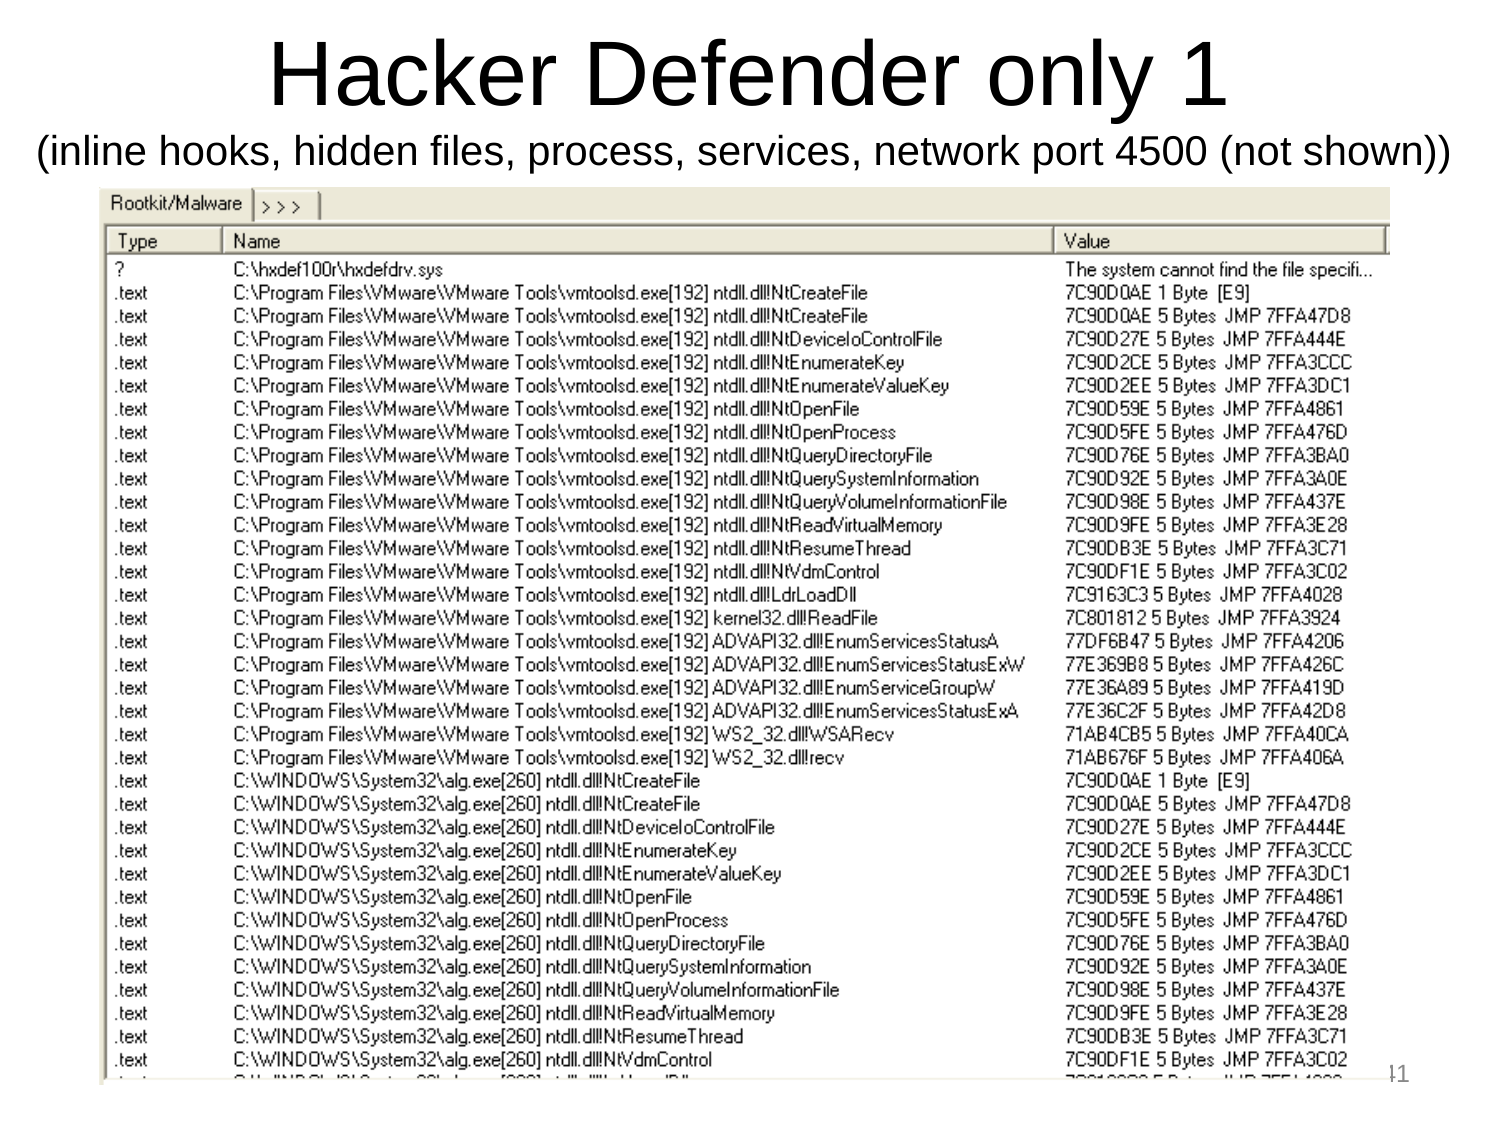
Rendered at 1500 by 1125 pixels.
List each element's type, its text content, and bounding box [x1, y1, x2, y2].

text_box <number> [1074, 1042, 1426, 1103]
picture [99, 187, 1390, 1085]
title Hacker Defender only 1 (inline hooks, hidden files, process, services, network port 4500 (not shown)) [0, 0, 1500, 188]
